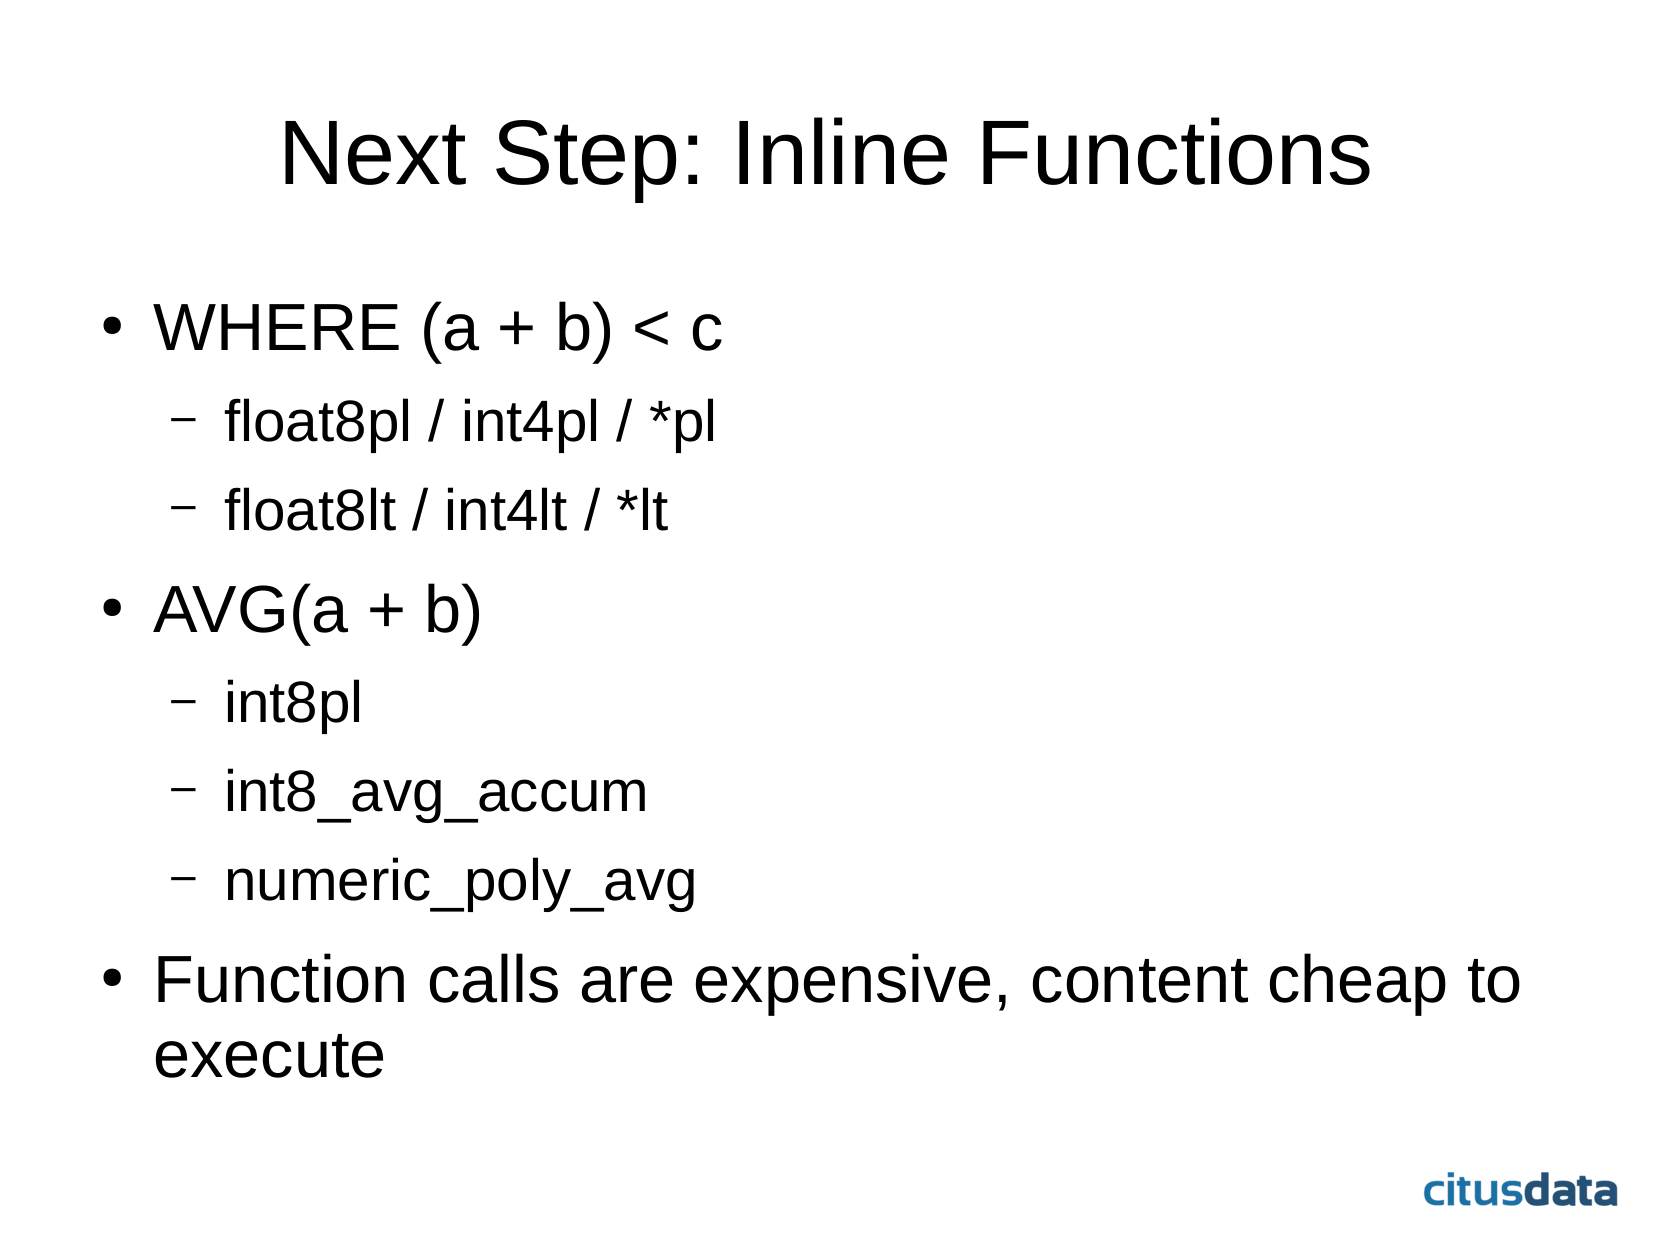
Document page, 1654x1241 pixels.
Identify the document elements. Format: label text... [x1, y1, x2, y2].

title Next Step: Inline Functions [82, 49, 1571, 257]
picture [1420, 1167, 1622, 1209]
list WHERE (a + b) < c float8pl / int4pl / *pl float8lt / int4lt / *lt AVG(a + b) int8pl int8_avg_accum numeric_poly_avg Function calls are expensive, content cheap to execute [82, 290, 1571, 1096]
